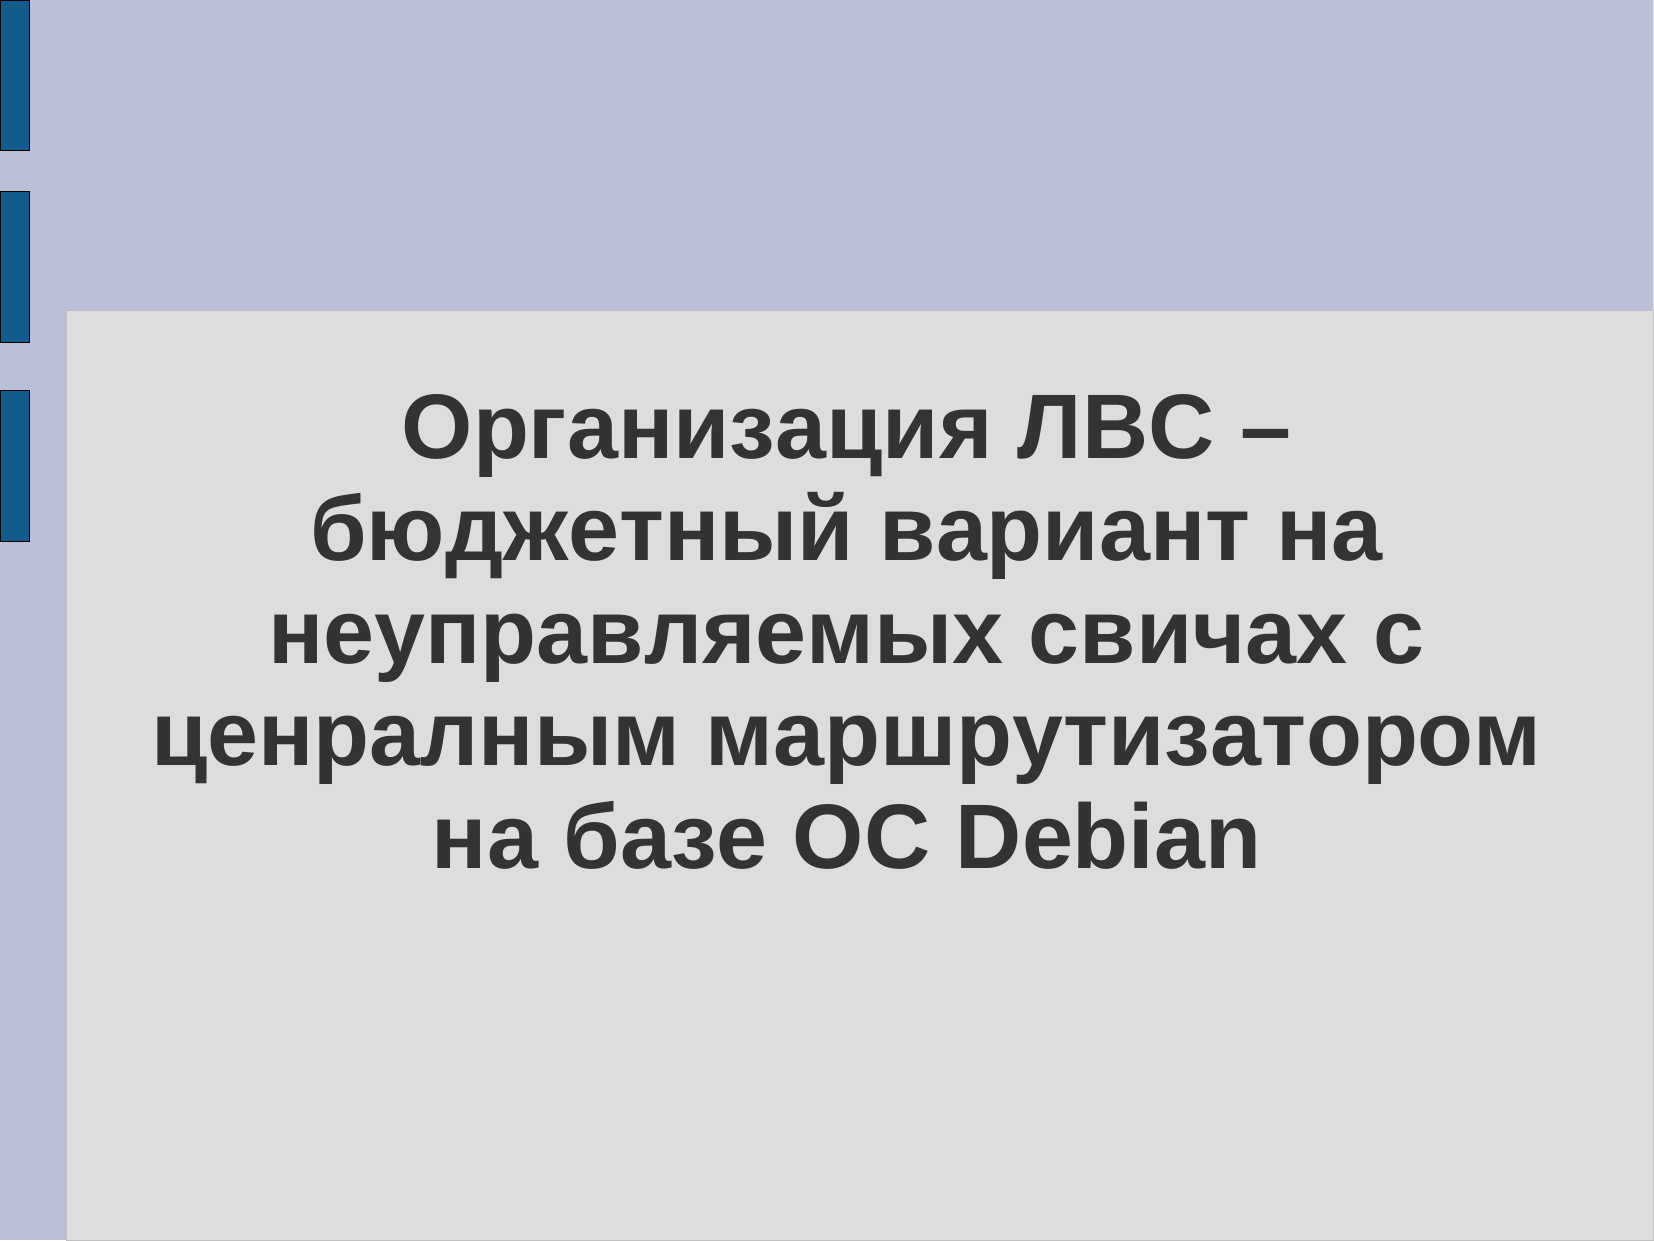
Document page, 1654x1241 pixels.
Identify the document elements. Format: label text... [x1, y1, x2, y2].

title Организация ЛВС – бюджетный вариант на неуправляемых свичах с ценралным маршрутизатором на базе ОС Debian [141, 375, 1554, 888]
